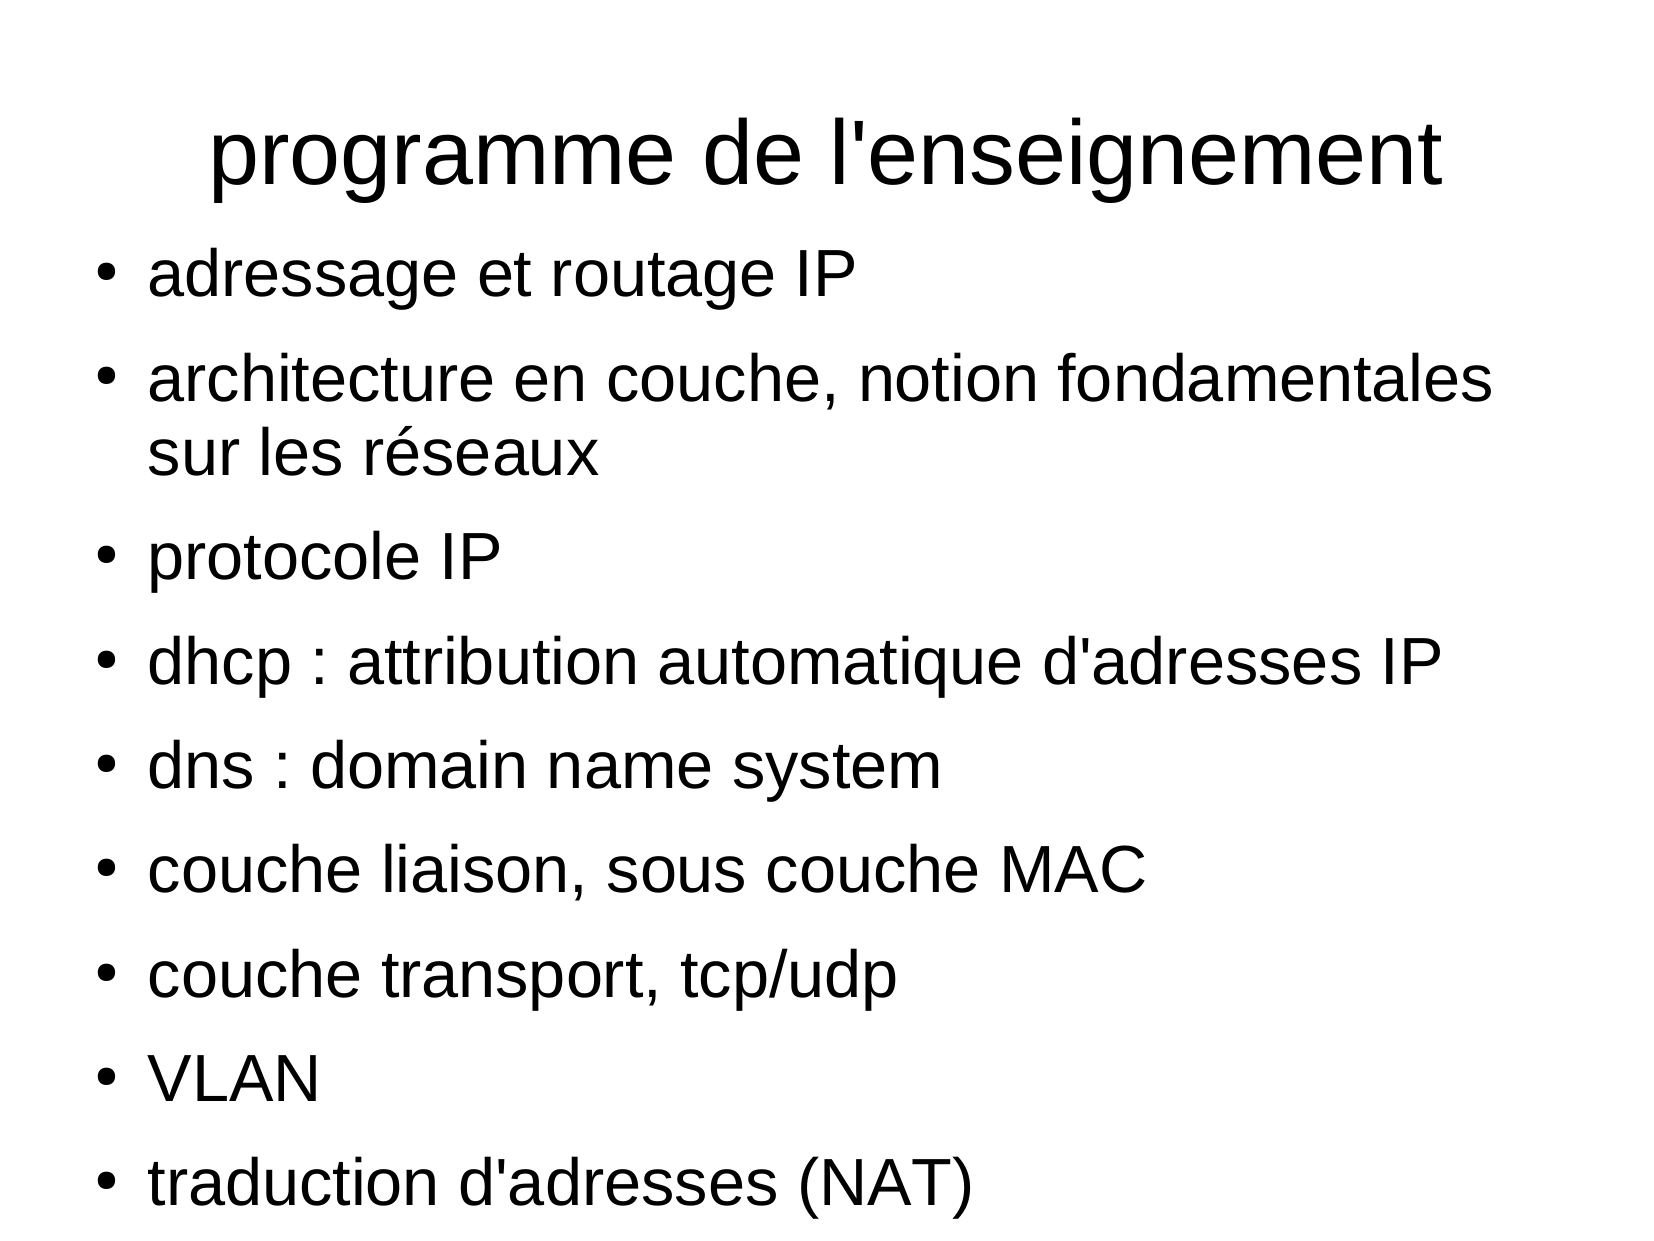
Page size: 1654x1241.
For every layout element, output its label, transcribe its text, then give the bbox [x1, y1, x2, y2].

list adressage et routage IP architecture en couche, notion fondamentales sur les réseaux protocole IP dhcp : attribution automatique d'adresses IP dns : domain name system couche liaison, sous couche MAC couche transport, tcp/udp VLAN traduction d'adresses (NAT) [76, 236, 1565, 1221]
title programme de l'enseignement [82, 49, 1571, 257]
